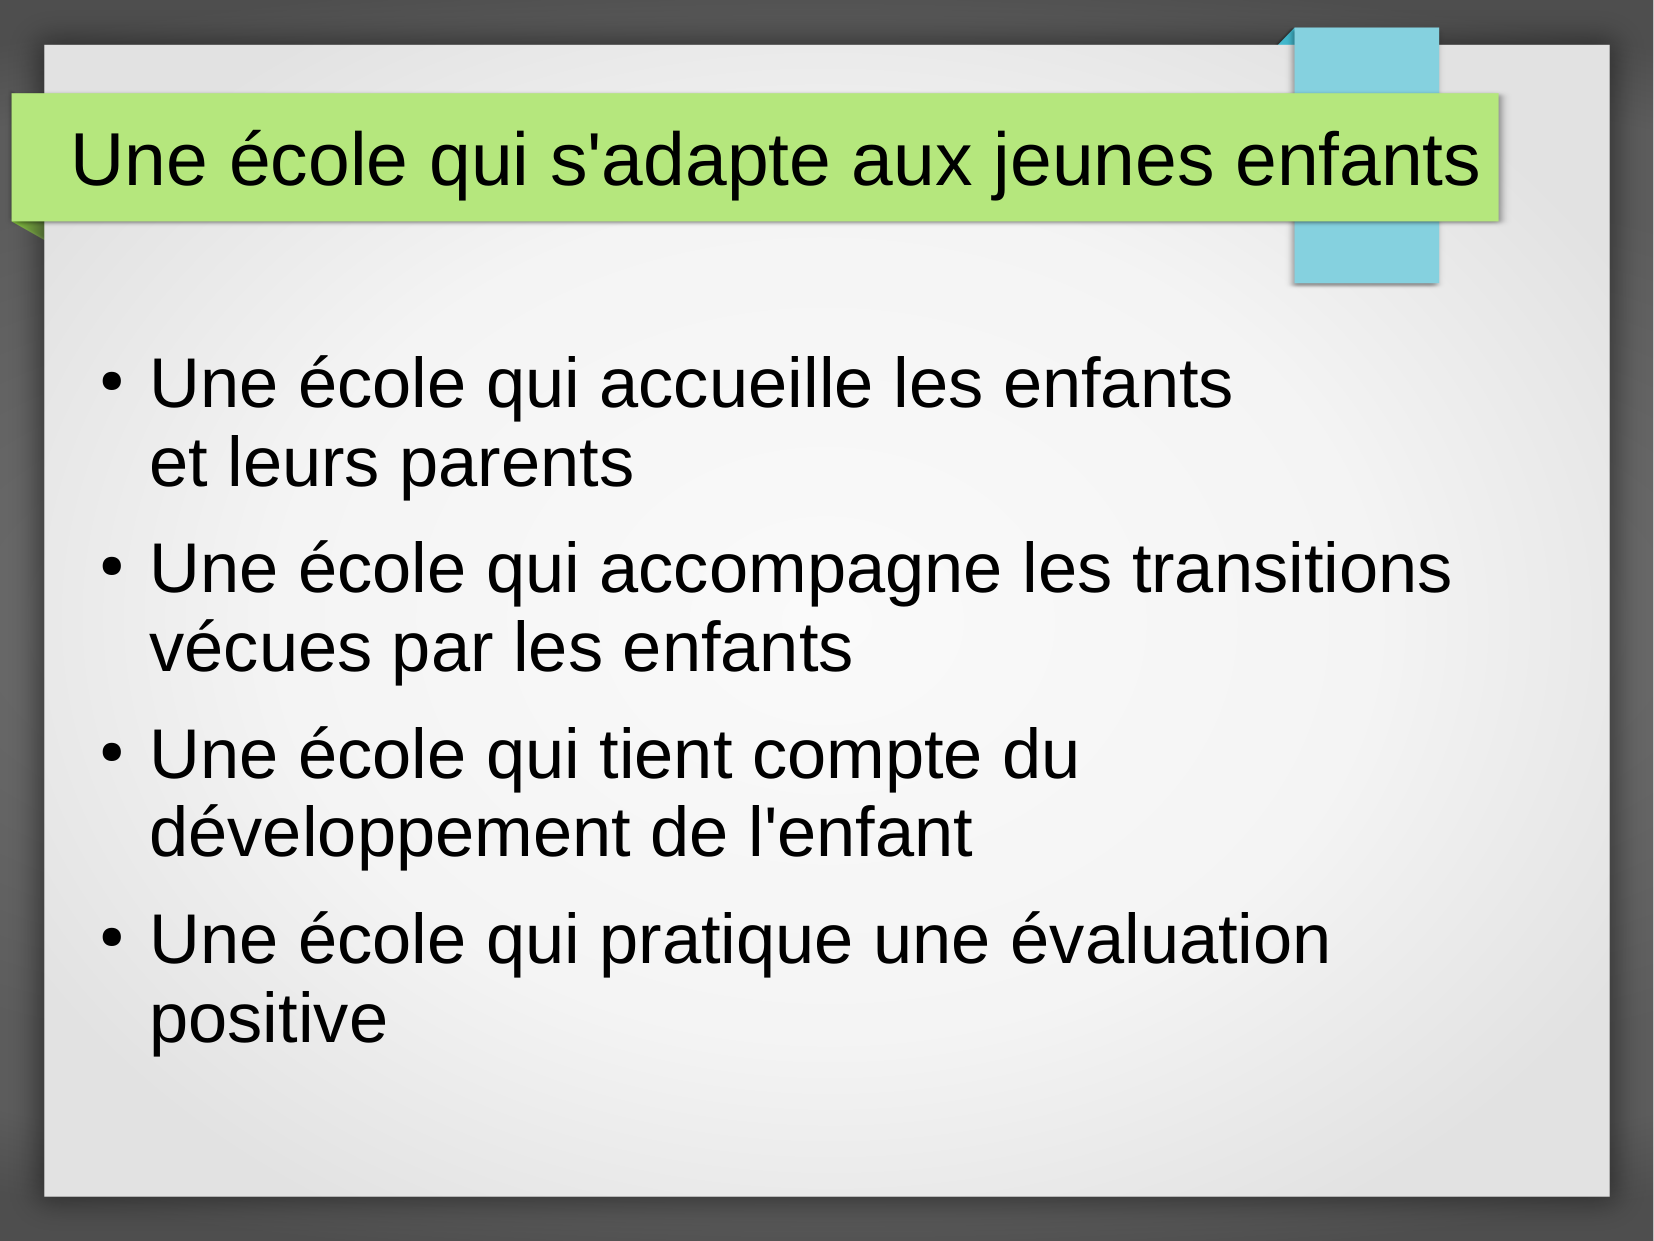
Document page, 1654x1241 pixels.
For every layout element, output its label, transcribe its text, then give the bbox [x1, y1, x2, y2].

list Une école qui accueille les enfants et leurs parents Une école qui accompagne les transitions vécues par les enfants Une école qui tient compte du développement de l'enfant Une école qui pratique une évaluation positive [82, 343, 1538, 1063]
picture [0, 0, 1654, 1241]
title Une école qui s'adapte aux jeunes enfants [70, 106, 1501, 213]
